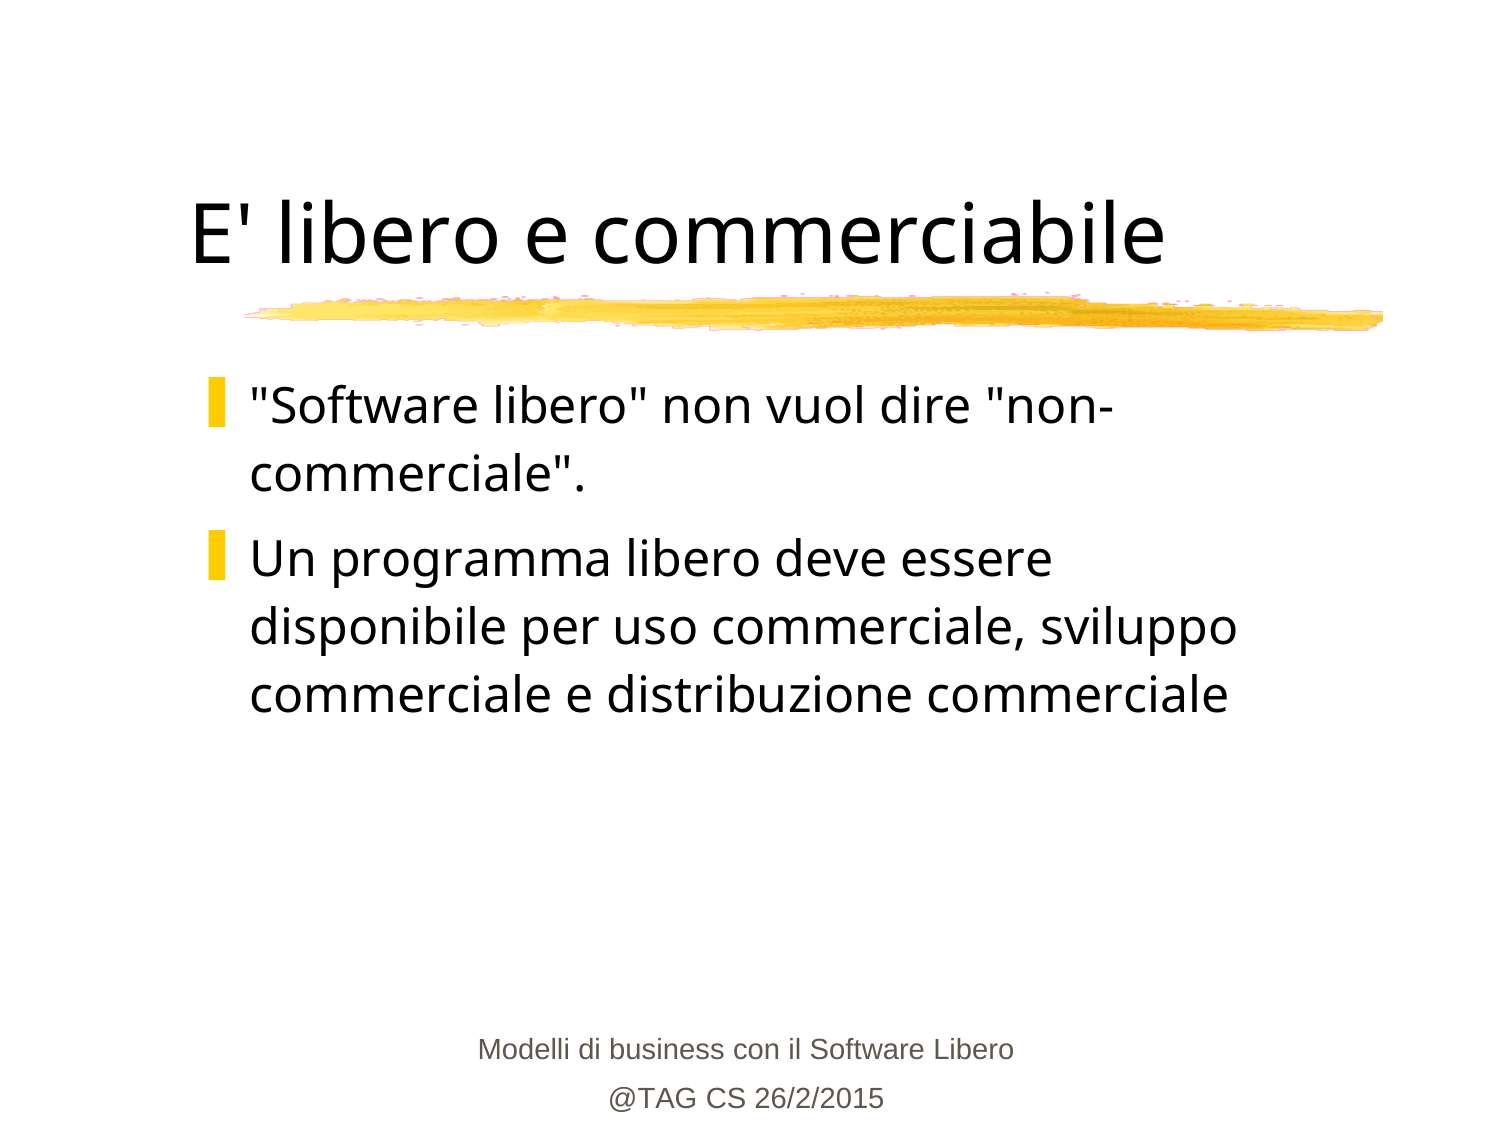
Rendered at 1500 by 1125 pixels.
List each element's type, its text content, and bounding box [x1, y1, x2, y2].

title E' libero e commerciabile [174, 118, 1330, 350]
list "Software libero" non vuol dire "non-commerciale". Un programma libero deve essere disponibile per uso commerciale, sviluppo commerciale e distribuzione commerciale [181, 362, 1312, 904]
picture [1330, 288, 1383, 339]
